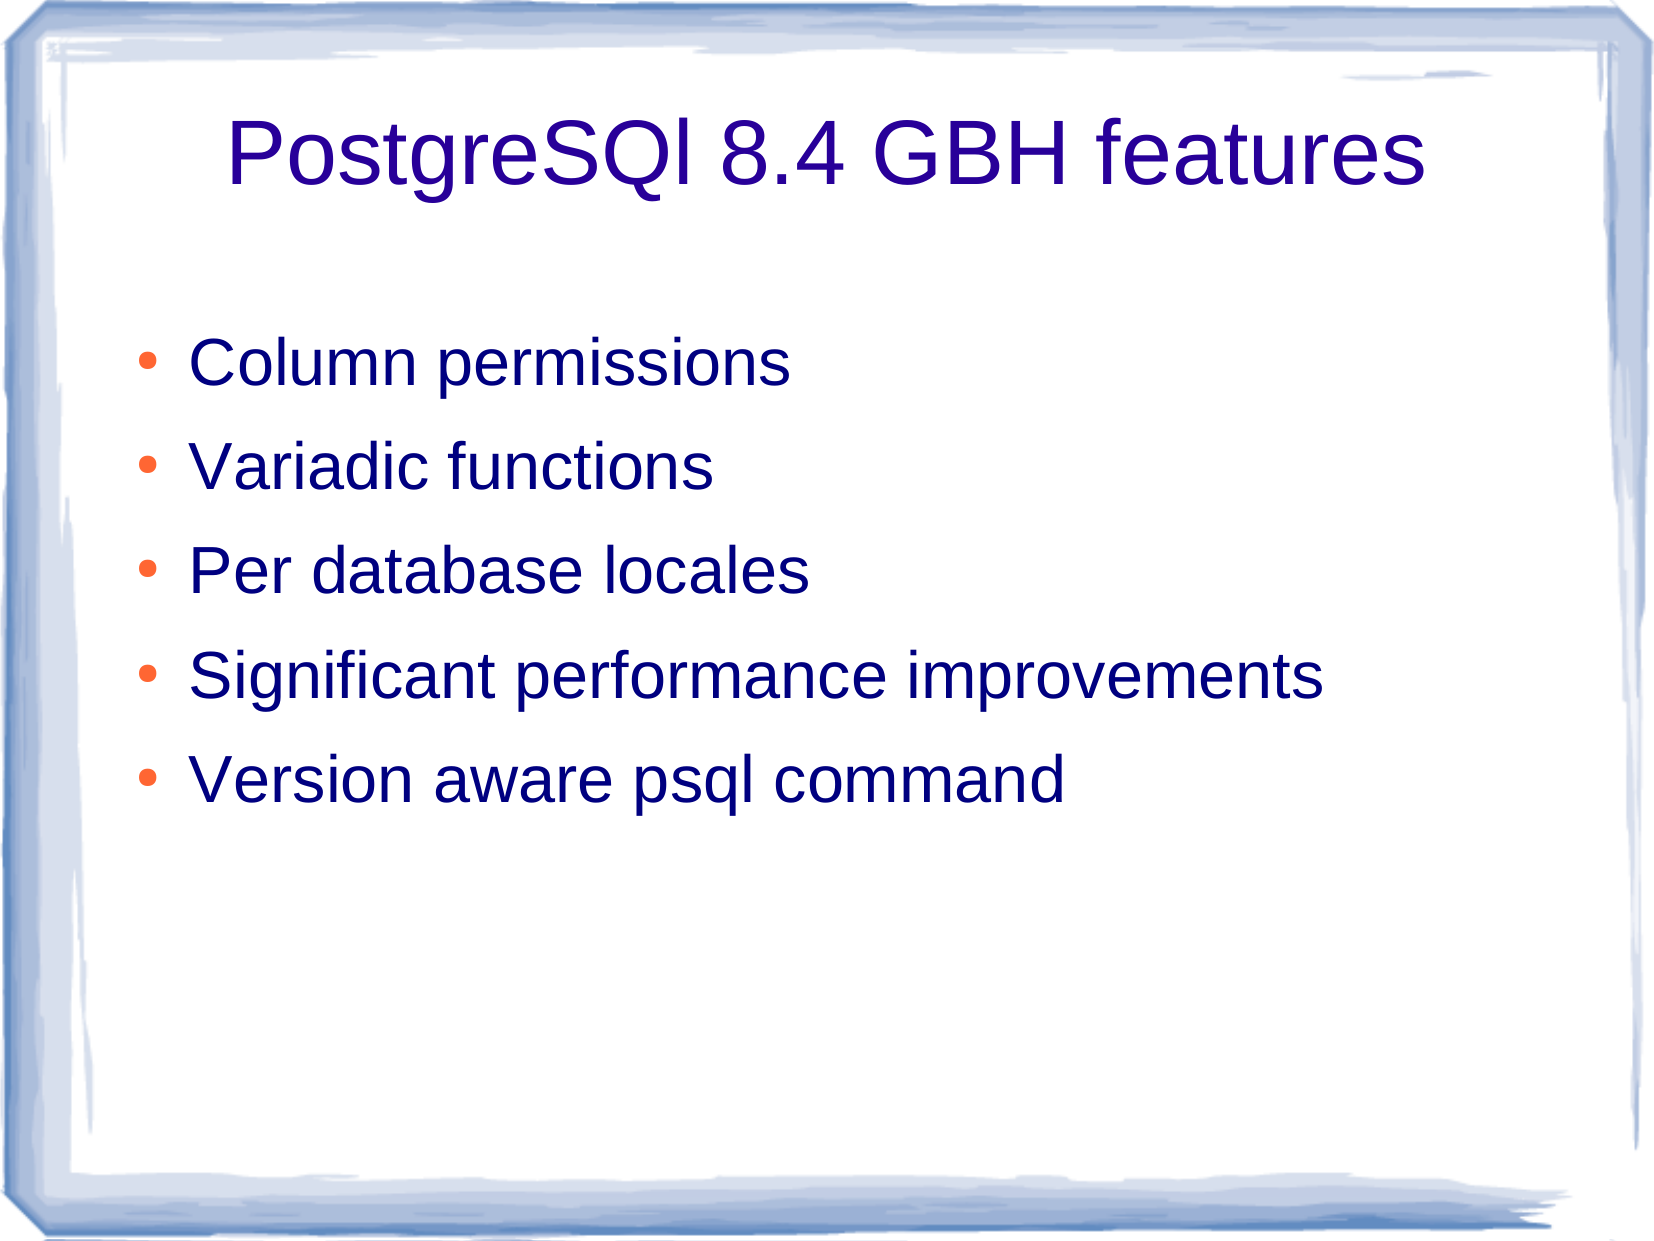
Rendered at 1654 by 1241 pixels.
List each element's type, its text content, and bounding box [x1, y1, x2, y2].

picture [0, 0, 1654, 1241]
list Column permissions Variadic functions Per database locales Significant performance improvements Version aware psql command [118, 324, 1571, 990]
title PostgreSQl 8.4 GBH features [82, 56, 1571, 250]
